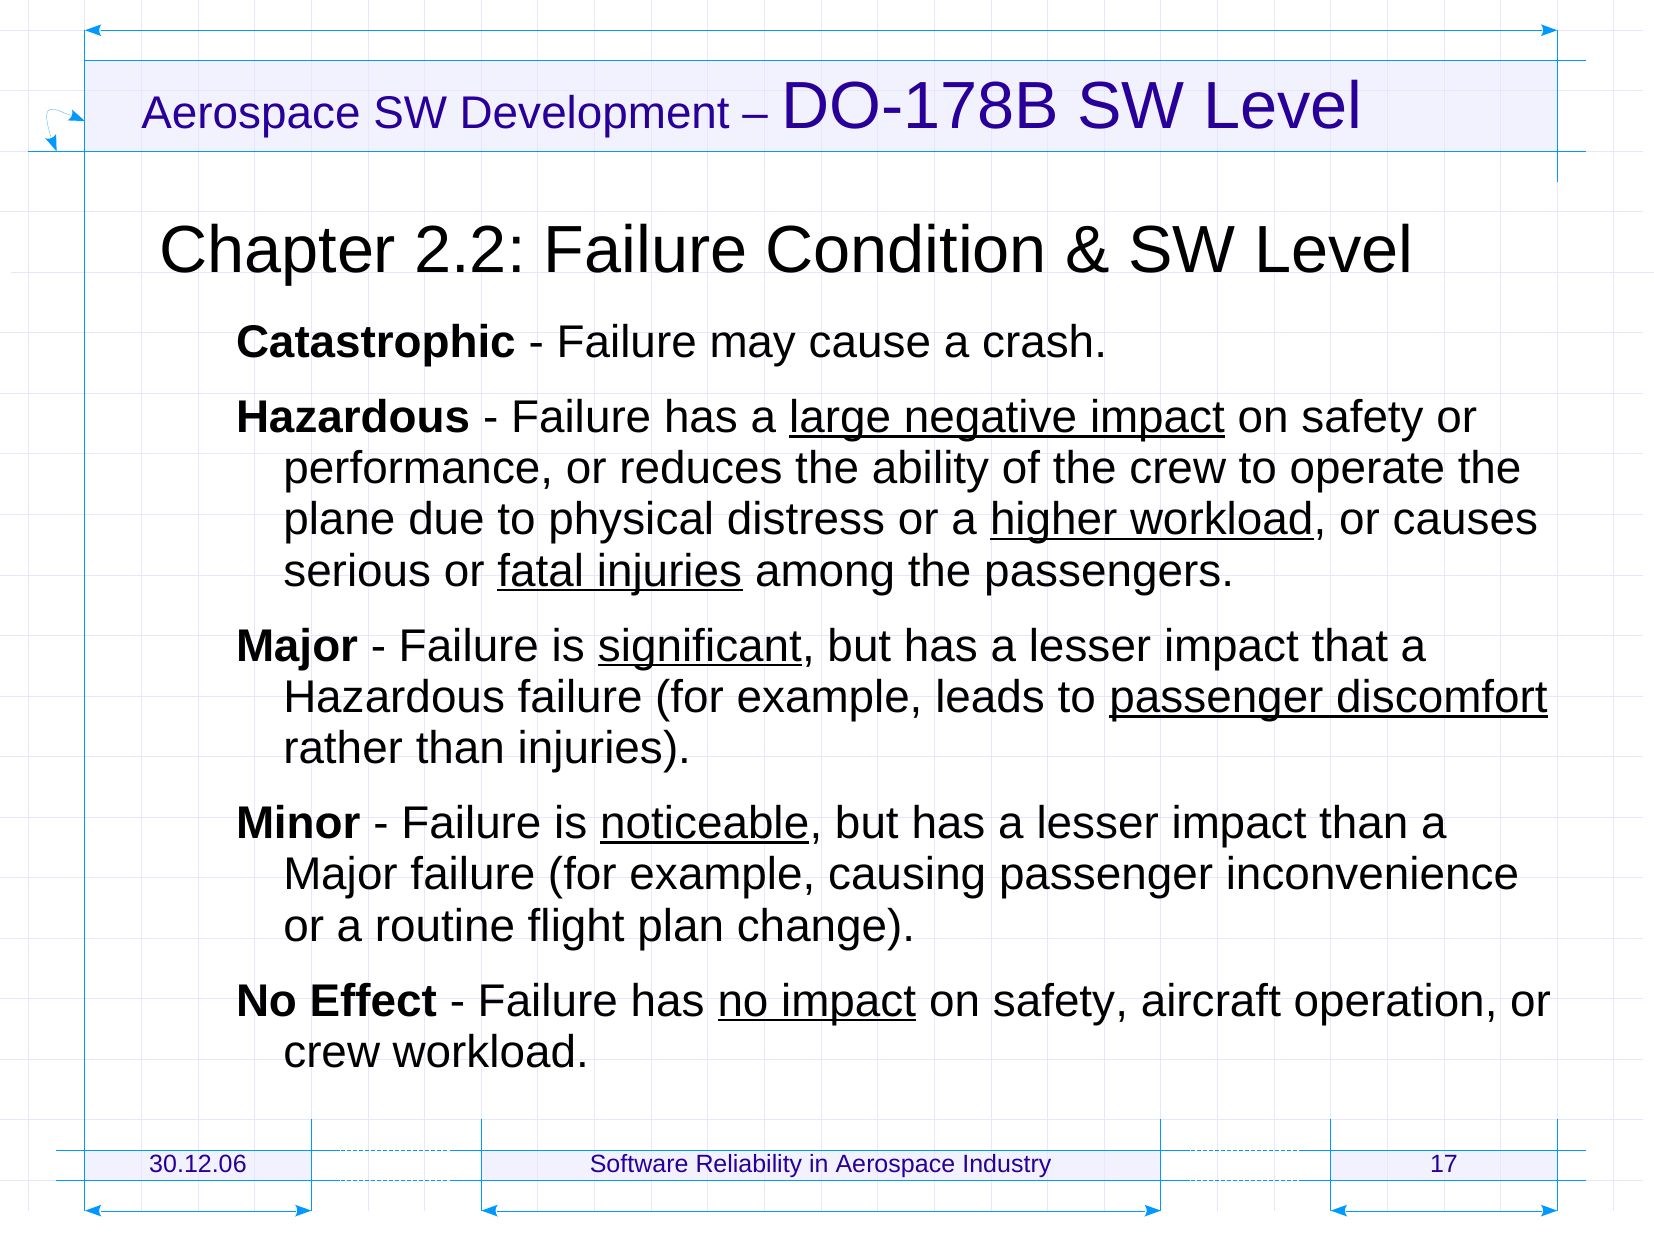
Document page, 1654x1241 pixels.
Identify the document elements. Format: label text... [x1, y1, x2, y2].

list Chapter 2.2: Failure Condition & SW Level Catastrophic - Failure may cause a crash. Hazardous - Failure has a large negative impact on safety or performance, or reduces the ability of the crew to operate the plane due to physical distress or a higher workload, or causes serious or fatal injuries among the passengers. Major - Failure is significant, but has a lesser impact that a Hazardous failure (for example, leads to passenger discomfort rather than injuries). Minor - Failure is noticeable, but has a lesser impact than a Major failure (for example, causing passenger inconvenience or a routine flight plan change). No Effect - Failure has no impact on safety, aircraft operation, or crew workload. [141, 211, 1558, 1120]
title Aerospace SW Development – DO-178B SW Level [141, 60, 1558, 152]
